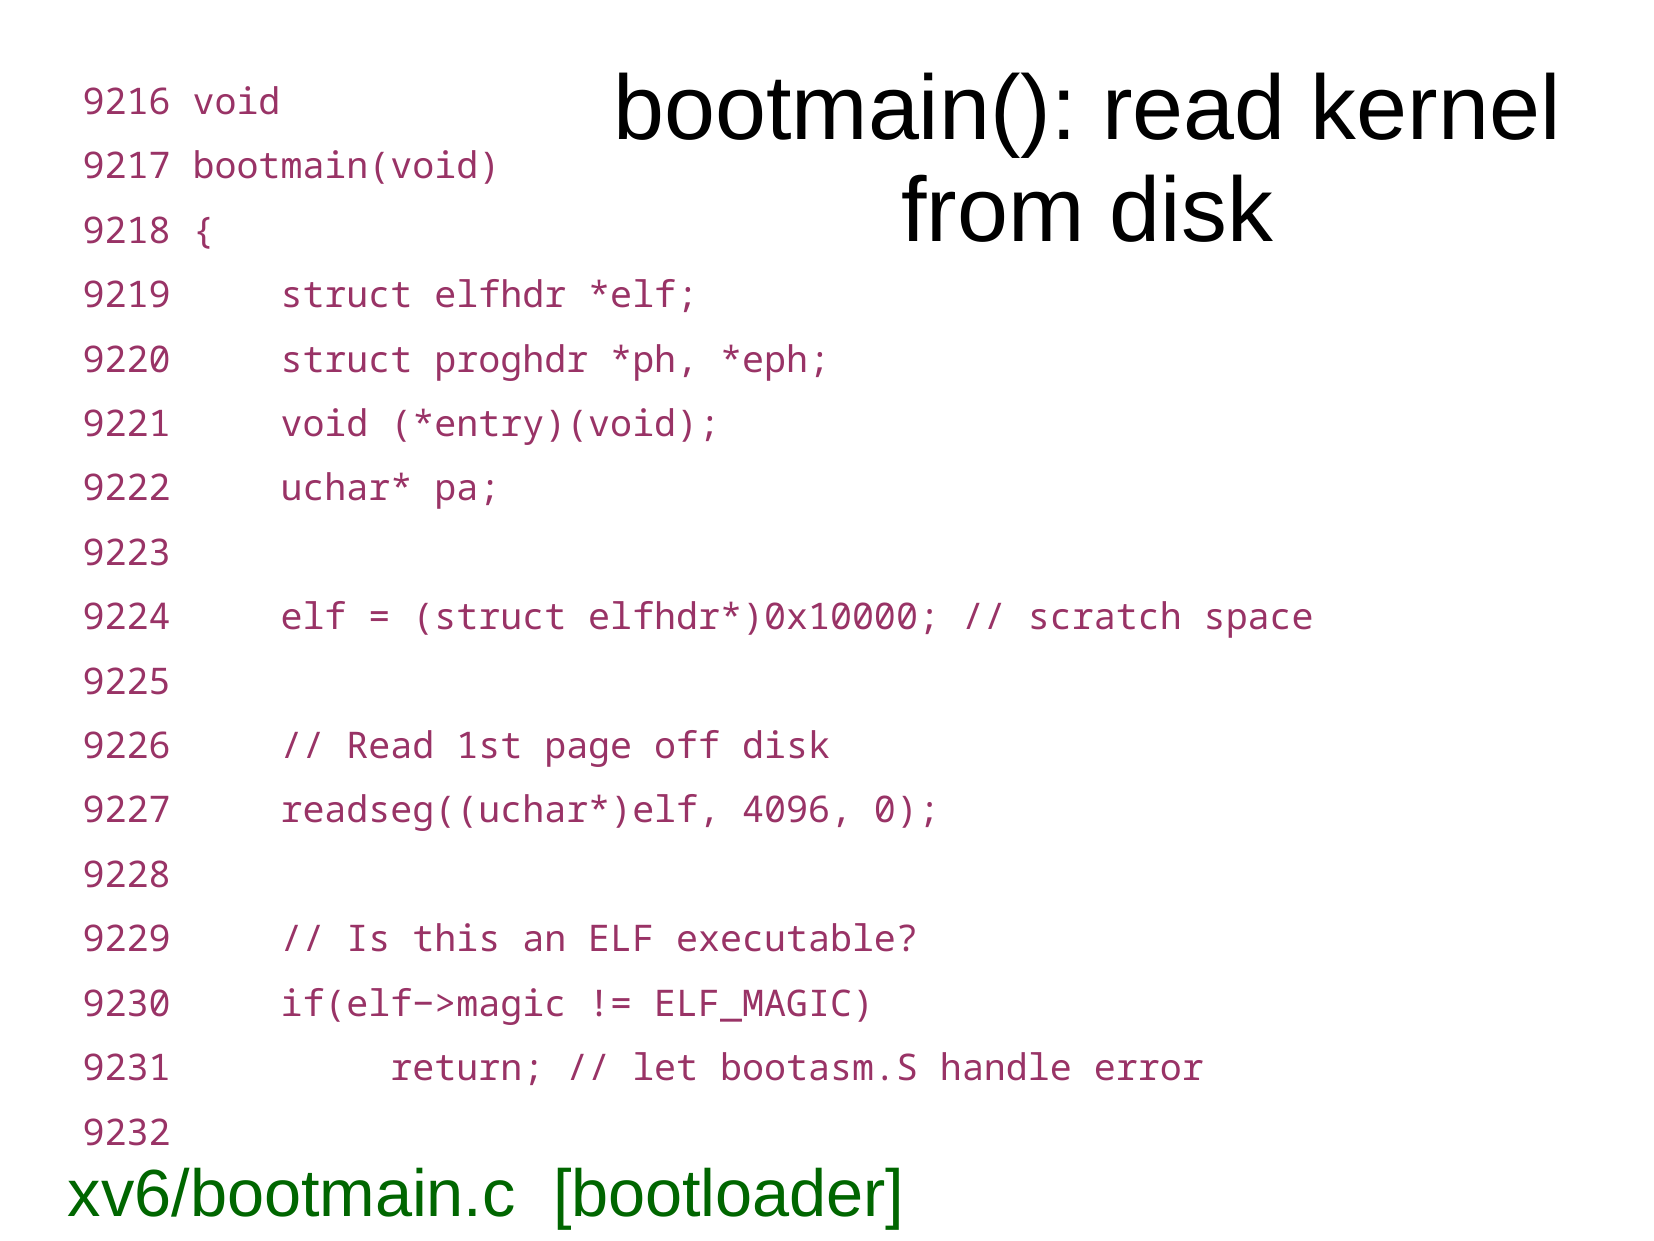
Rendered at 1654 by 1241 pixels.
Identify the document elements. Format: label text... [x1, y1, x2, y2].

text_box xv6/bootmain.c [bootloader] [53, 1148, 938, 1238]
title bootmain(): read kernel from disk [525, 55, 1651, 263]
list 9216 void 9217 bootmain(void) 9218 { 9219 struct elfhdr *elf; 9220 struct proghdr *ph, *eph; 9221 void (*entry)(void); 9222 uchar* pa; 9223 9224 elf = (struct elfhdr*)0x10000; // scratch space 9225 9226 // Read 1st page off disk 9227 readseg((uchar*)elf, 4096, 0); 9228 9229 // Is this an ELF executable? 9230 if(elf−>magic != ELF_MAGIC) 9231 return; // let bootasm.S handle error 9232 [82, 75, 1571, 1163]
